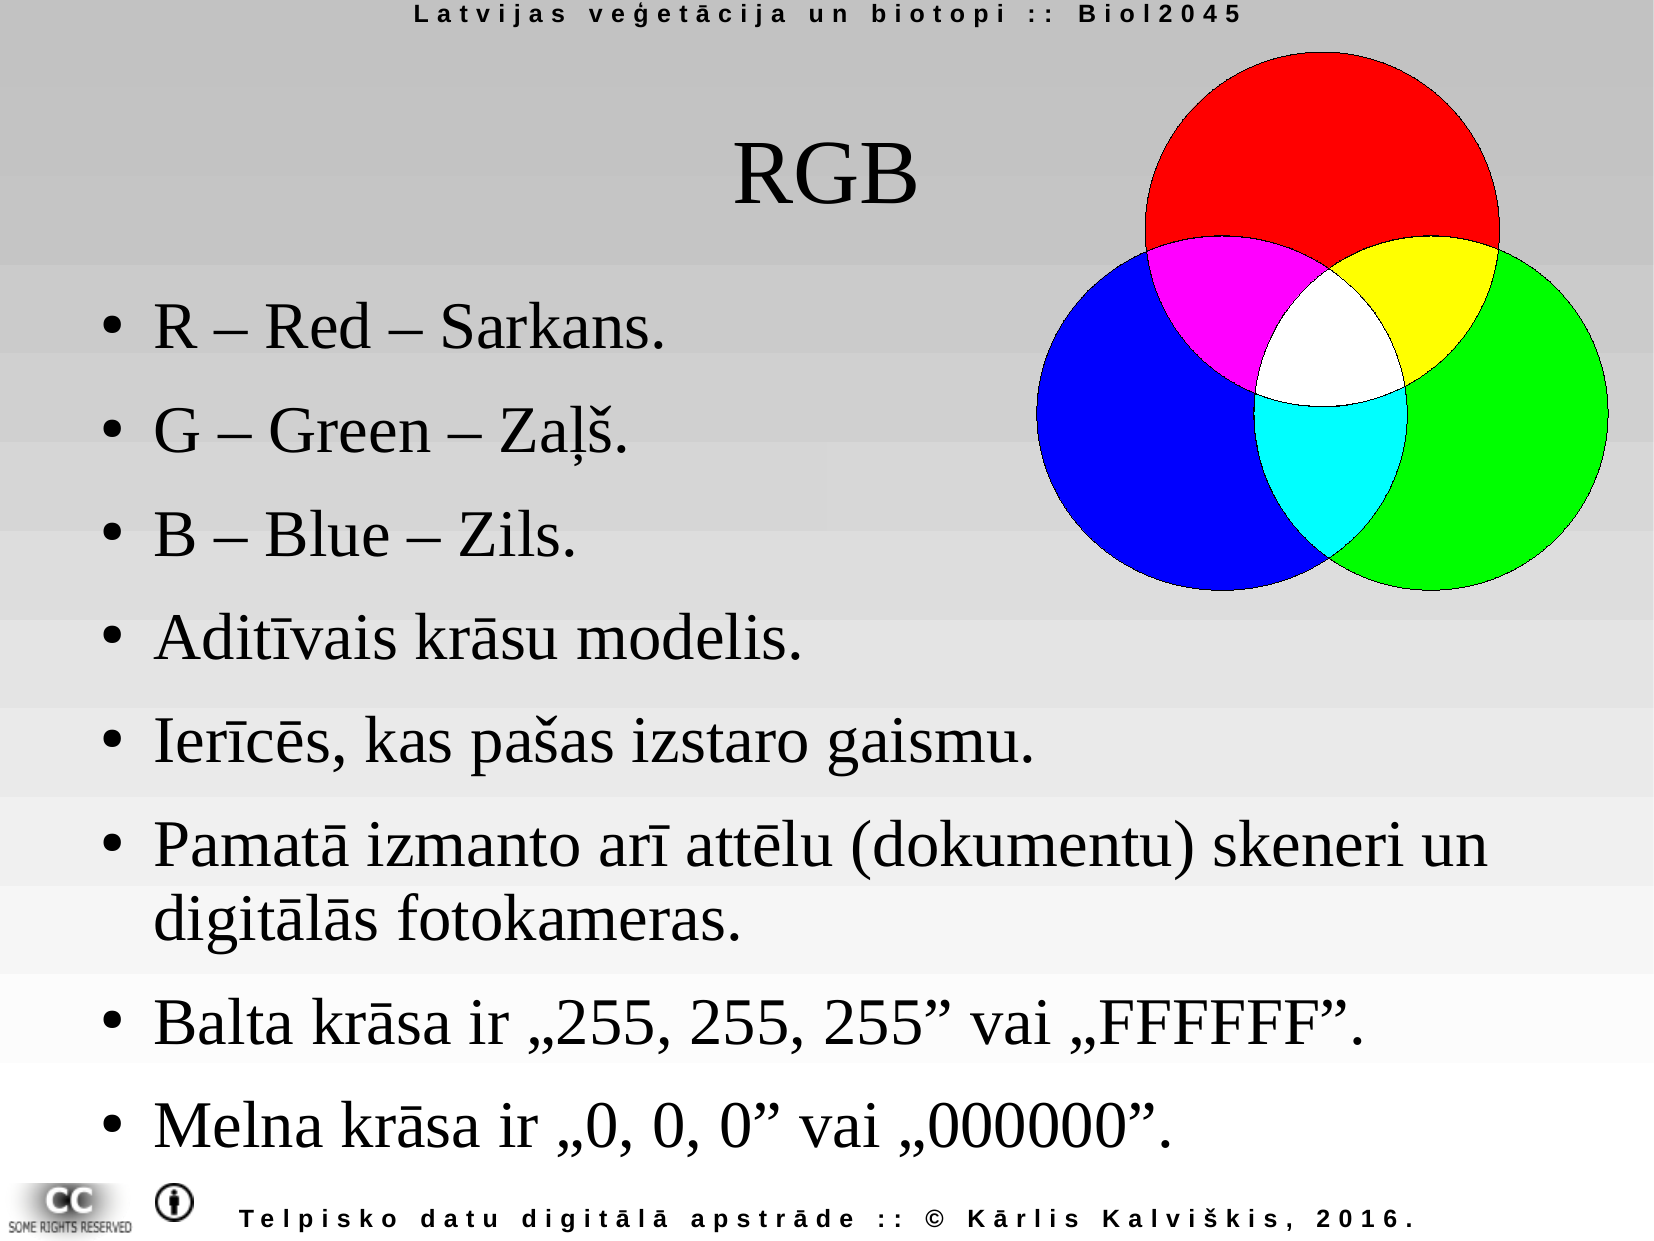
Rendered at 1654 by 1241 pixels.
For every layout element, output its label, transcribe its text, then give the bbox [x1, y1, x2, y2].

list R – Red – Sarkans. G – Green – Zaļš. B – Blue – Zils. Aditīvais krāsu modelis. Ierīcēs, kas pašas izstaro gaismu. Pamatā izmanto arī attēlu (dokumentu) skeneri un digitālās fotokameras. Balta krāsa ir „255, 255, 255” vai „FFFFFF”. Melna krāsa ir „0, 0, 0” vai „000000”. [82, 289, 1571, 1163]
text_box [1036, 52, 1609, 591]
picture [0, 0, 1654, 1241]
title RGB [29, 49, 1625, 296]
